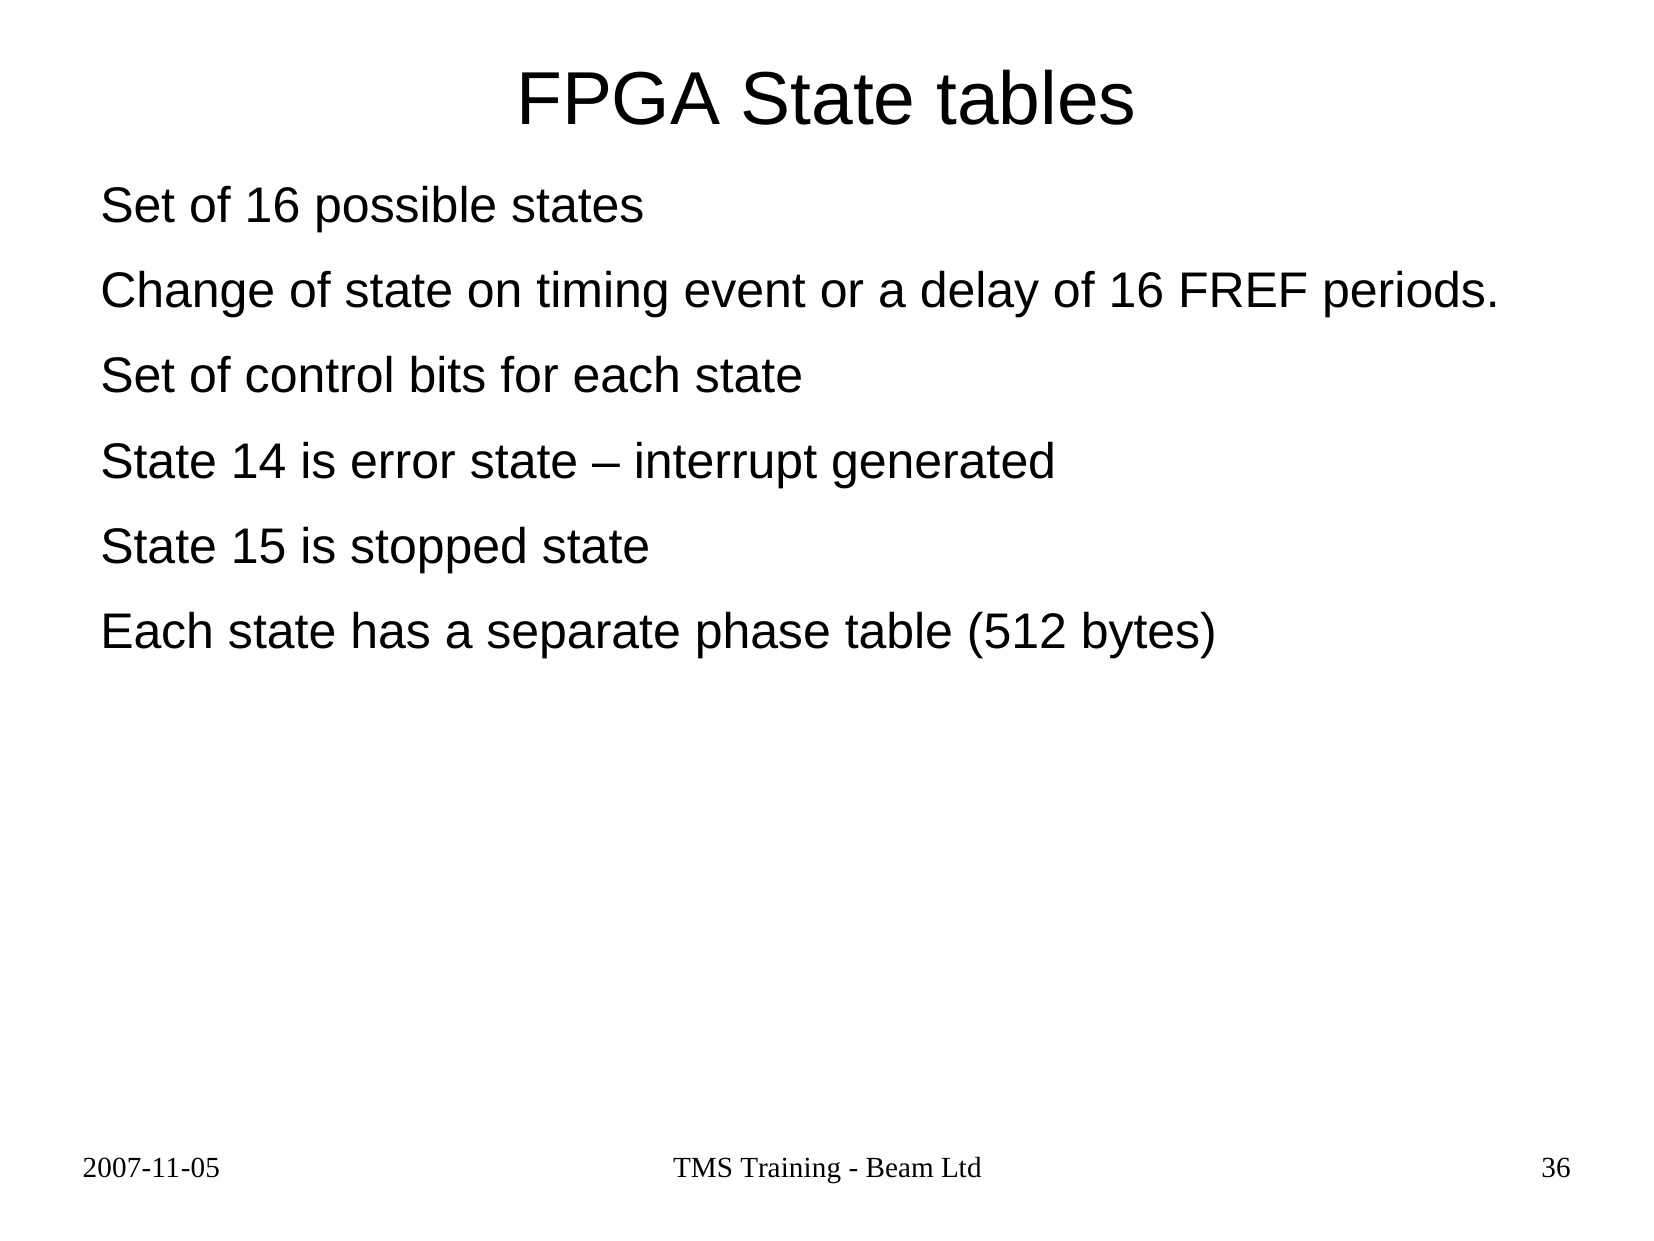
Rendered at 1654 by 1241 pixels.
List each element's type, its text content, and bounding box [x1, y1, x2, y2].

title FPGA State tables [82, 49, 1571, 148]
list Set of 16 possible states Change of state on timing event or a delay of 16 FREF periods. Set of control bits for each state State 14 is error state – interrupt generated State 15 is stopped state Each state has a separate phase table (512 bytes) [82, 177, 1571, 1108]
